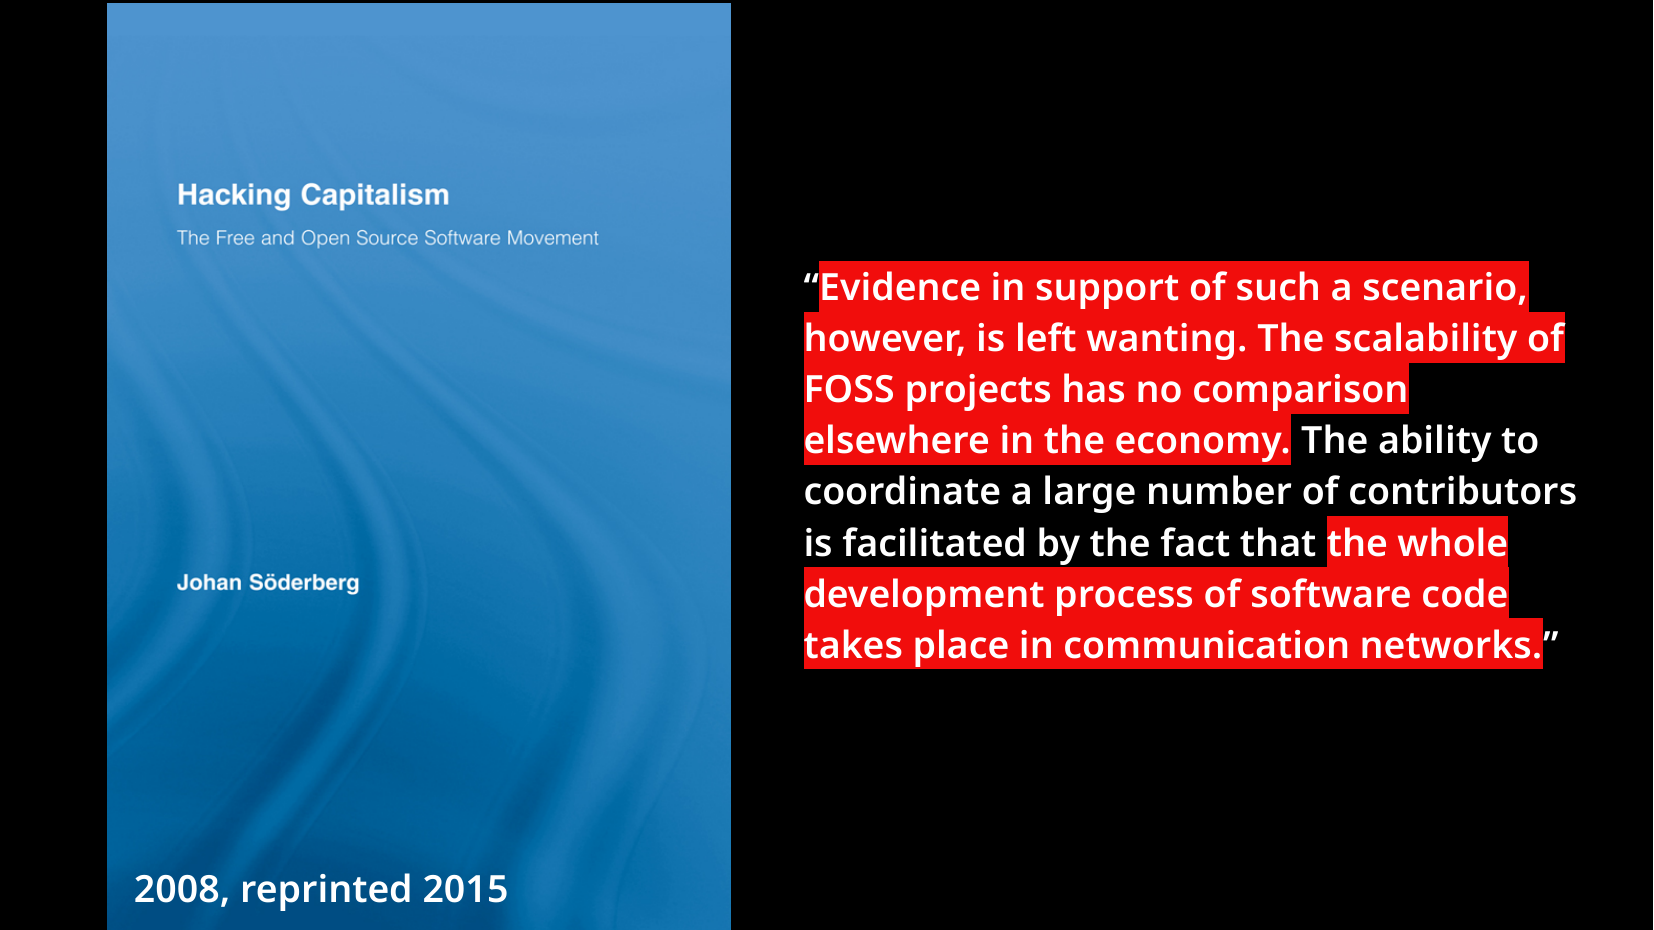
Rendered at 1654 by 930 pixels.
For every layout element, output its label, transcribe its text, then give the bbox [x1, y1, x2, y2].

text_box 2008, reprinted 2015 [15, 855, 1636, 930]
title “Evidence in support of such a scenario, however, is left wanting. The scalability of FOSS projects has no comparison elsewhere in the economy. The ability to coordinate a large number of contributors is facilitated by the fact that the whole development process of software code takes place in communication networks.” [803, 282, 1594, 648]
picture [107, 3, 731, 855]
